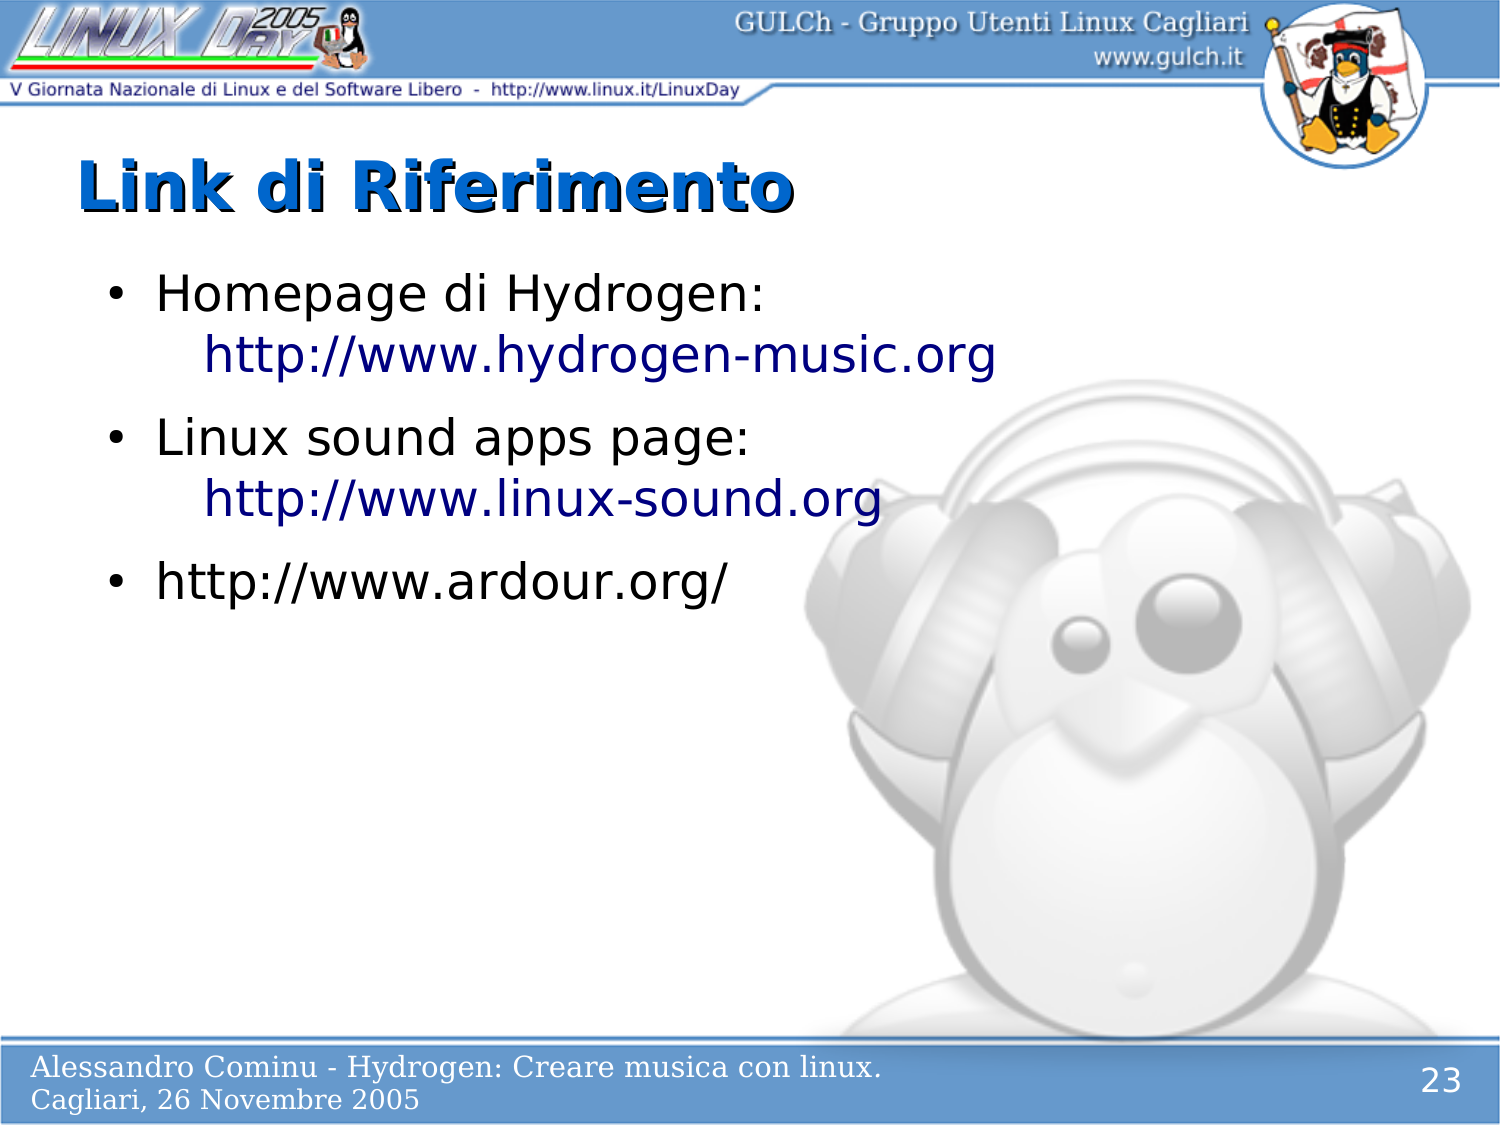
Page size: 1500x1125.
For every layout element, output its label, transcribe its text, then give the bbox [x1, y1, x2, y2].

picture [0, 0, 1500, 1125]
picture [759, 1063, 767, 1076]
list Homepage di Hydrogen:http://www.hydrogen-music.org Linux sound apps page: http://www.linux-sound.org http://www.ardour.org/ [75, 262, 1426, 1013]
title Link di Riferimento [75, 148, 1276, 227]
